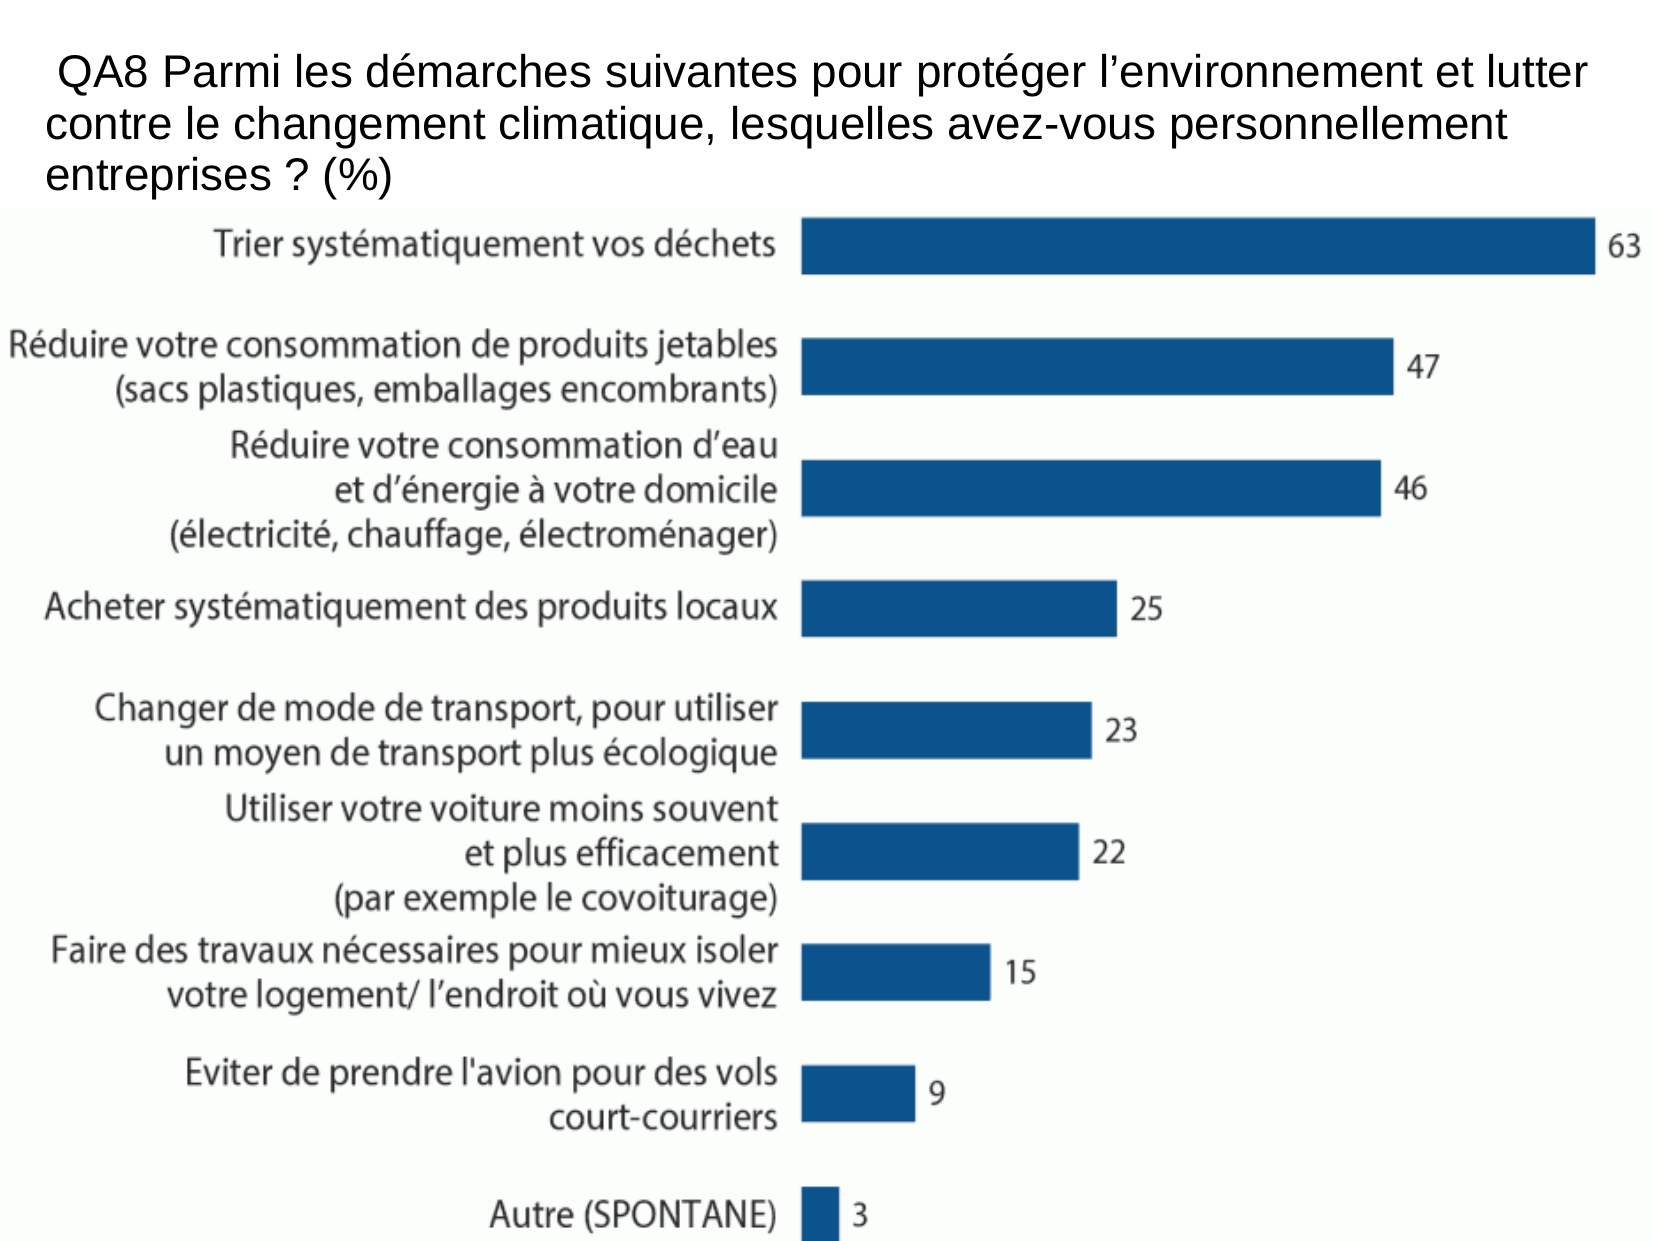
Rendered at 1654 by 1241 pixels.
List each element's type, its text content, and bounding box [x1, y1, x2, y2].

text_box QA8 Parmi les démarches suivantes pour protéger l’environnement et lutter contre le changement climatique, lesquelles avez-vous personnellement entreprises ? (%) [30, 39, 1606, 208]
picture [0, 208, 1654, 1241]
